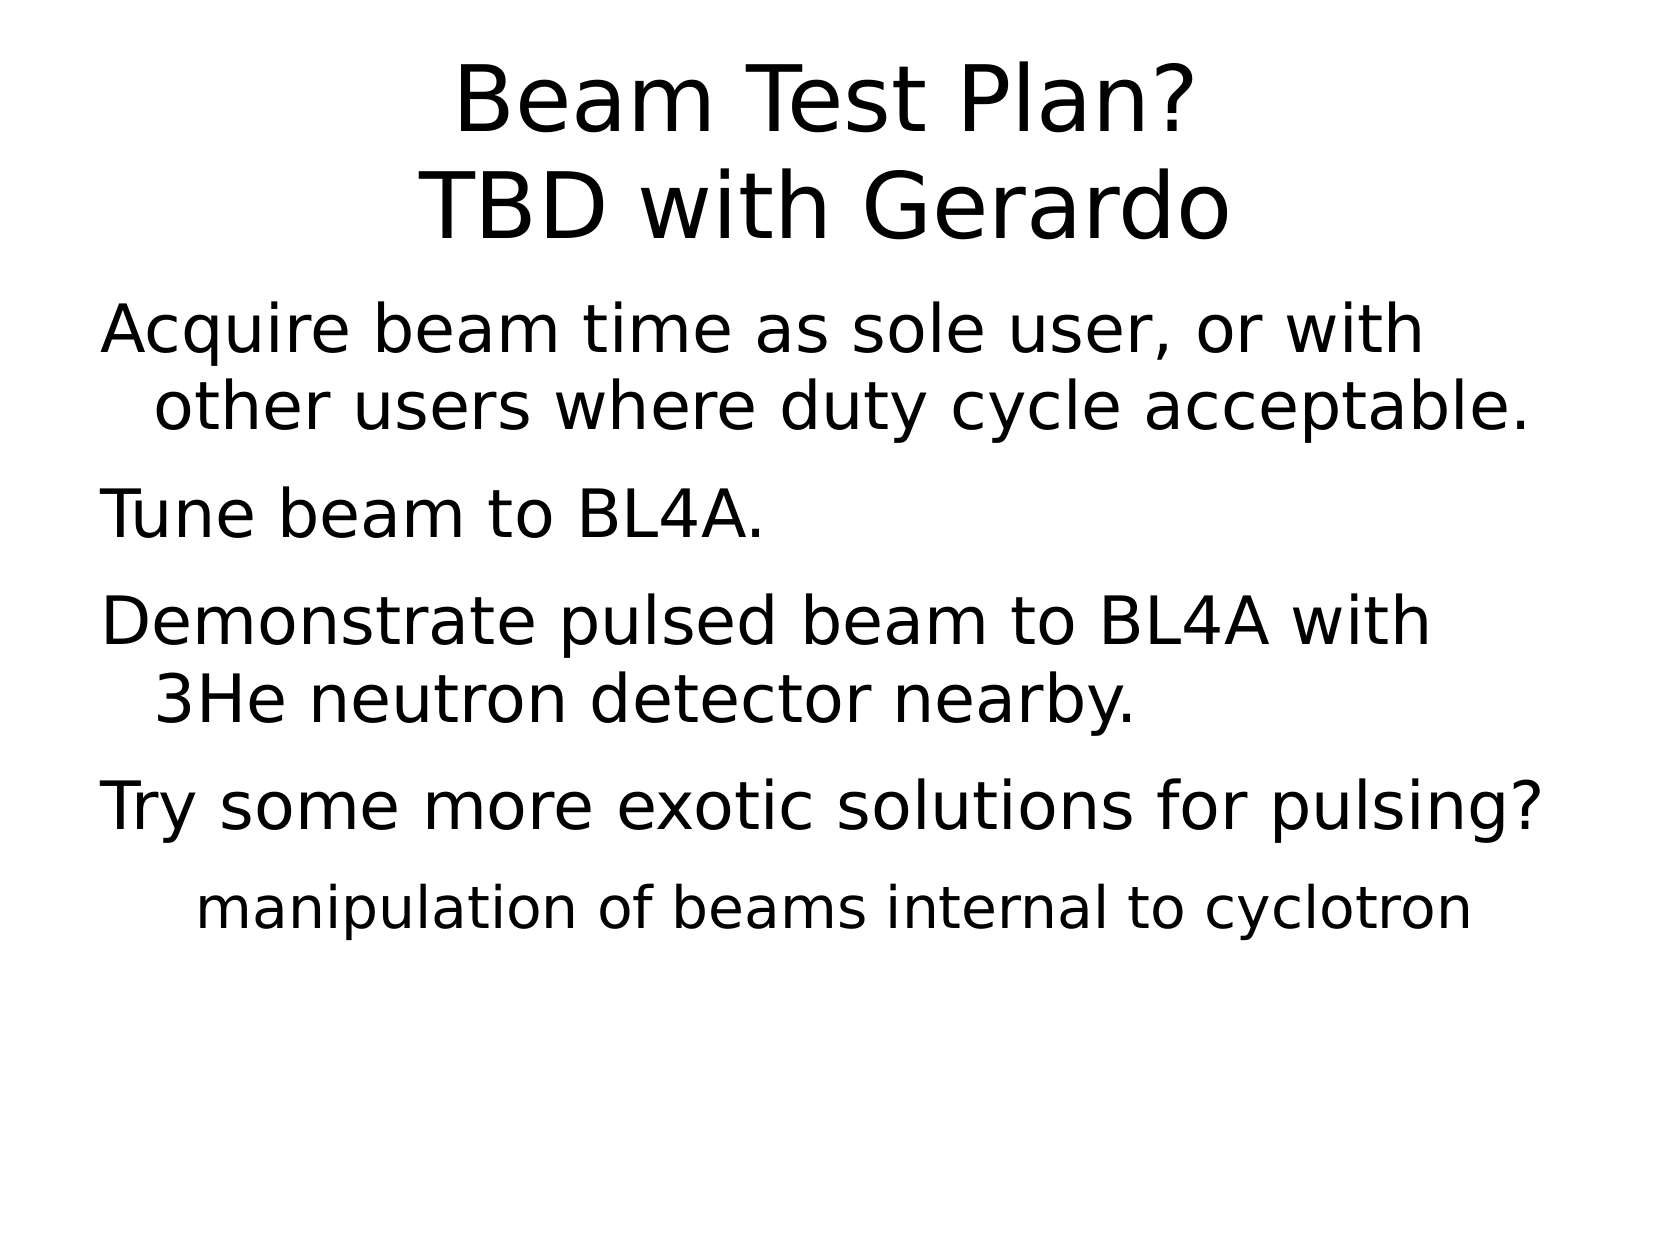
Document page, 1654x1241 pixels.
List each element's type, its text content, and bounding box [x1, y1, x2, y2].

list Acquire beam time as sole user, or with other users where duty cycle acceptable. Tune beam to BL4A. Demonstrate pulsed beam to BL4A with 3He neutron detector nearby. Try some more exotic solutions for pulsing? manipulation of beams internal to cyclotron [82, 290, 1571, 1094]
title Beam Test Plan? TBD with Gerardo [82, 45, 1571, 261]
